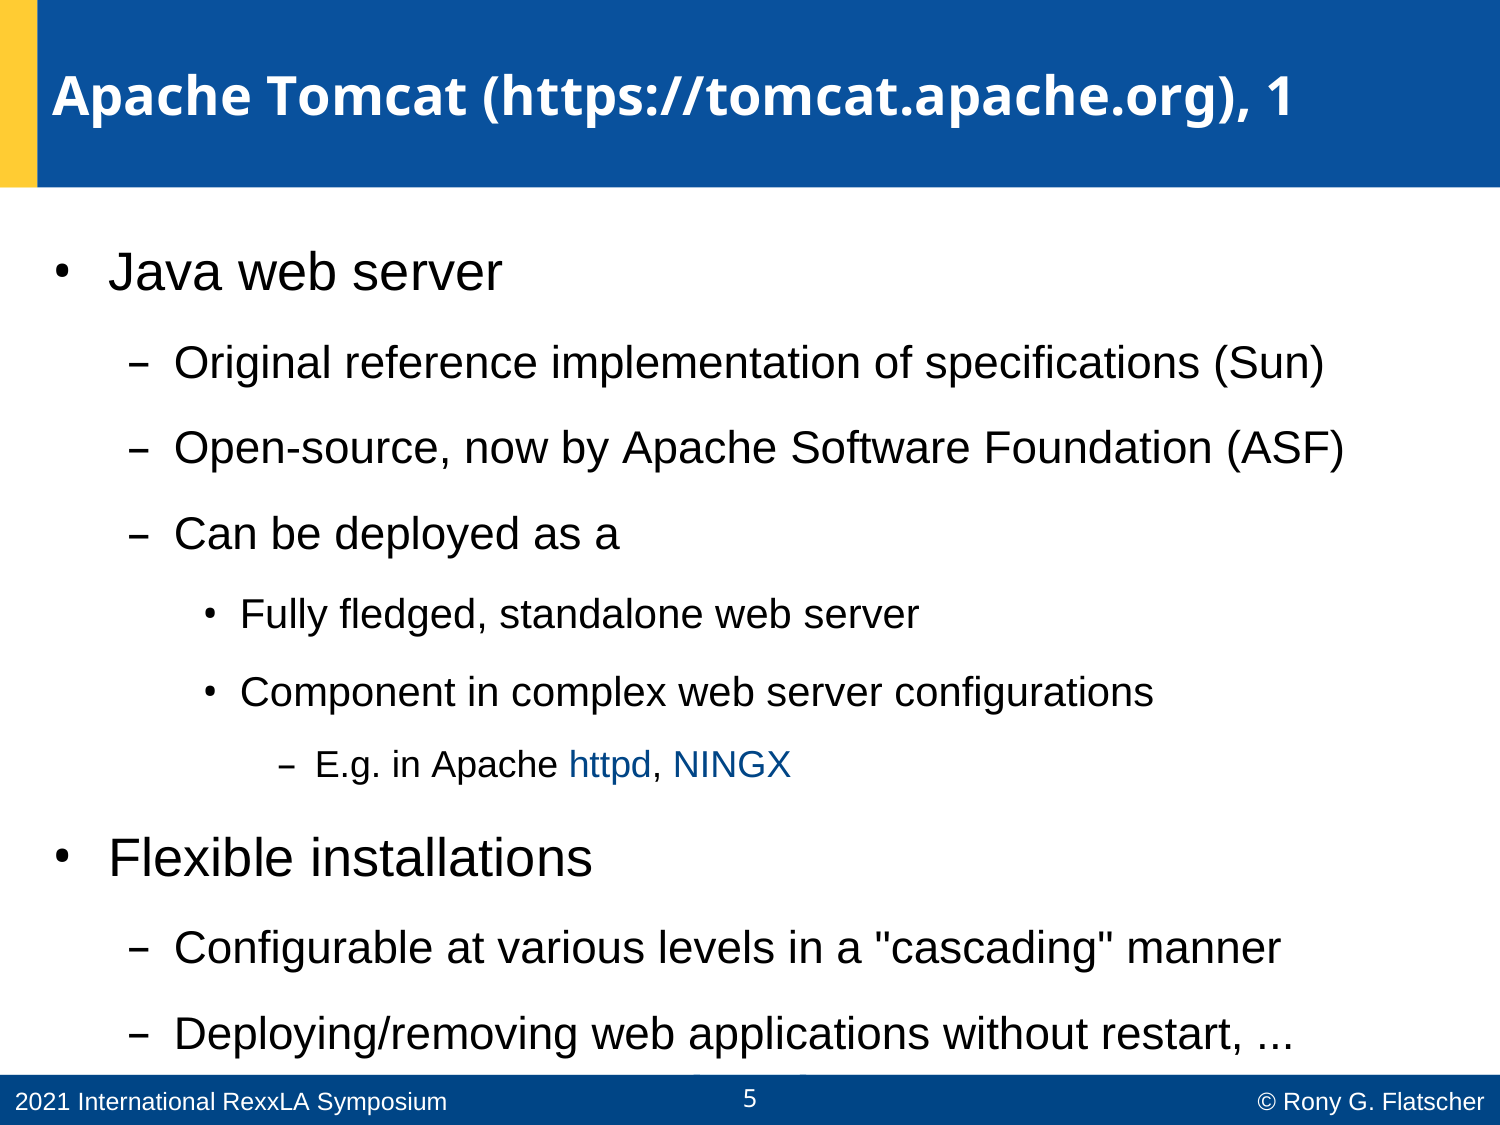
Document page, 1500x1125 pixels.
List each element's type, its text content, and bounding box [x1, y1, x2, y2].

list Java web server Original reference implementation of specifications (Sun) Open-source, now by Apache Software Foundation (ASF) Can be deployed as a Fully fledged, standalone web server Component in complex web server configurations E.g. in Apache httpd, NINGX Flexible installations Configurable at various levels in a "cascading" manner Deploying/removing web applications without restart, ... [37, 212, 1500, 1051]
title Apache Tomcat (https://tomcat.apache.org), 1 [37, 0, 1500, 188]
